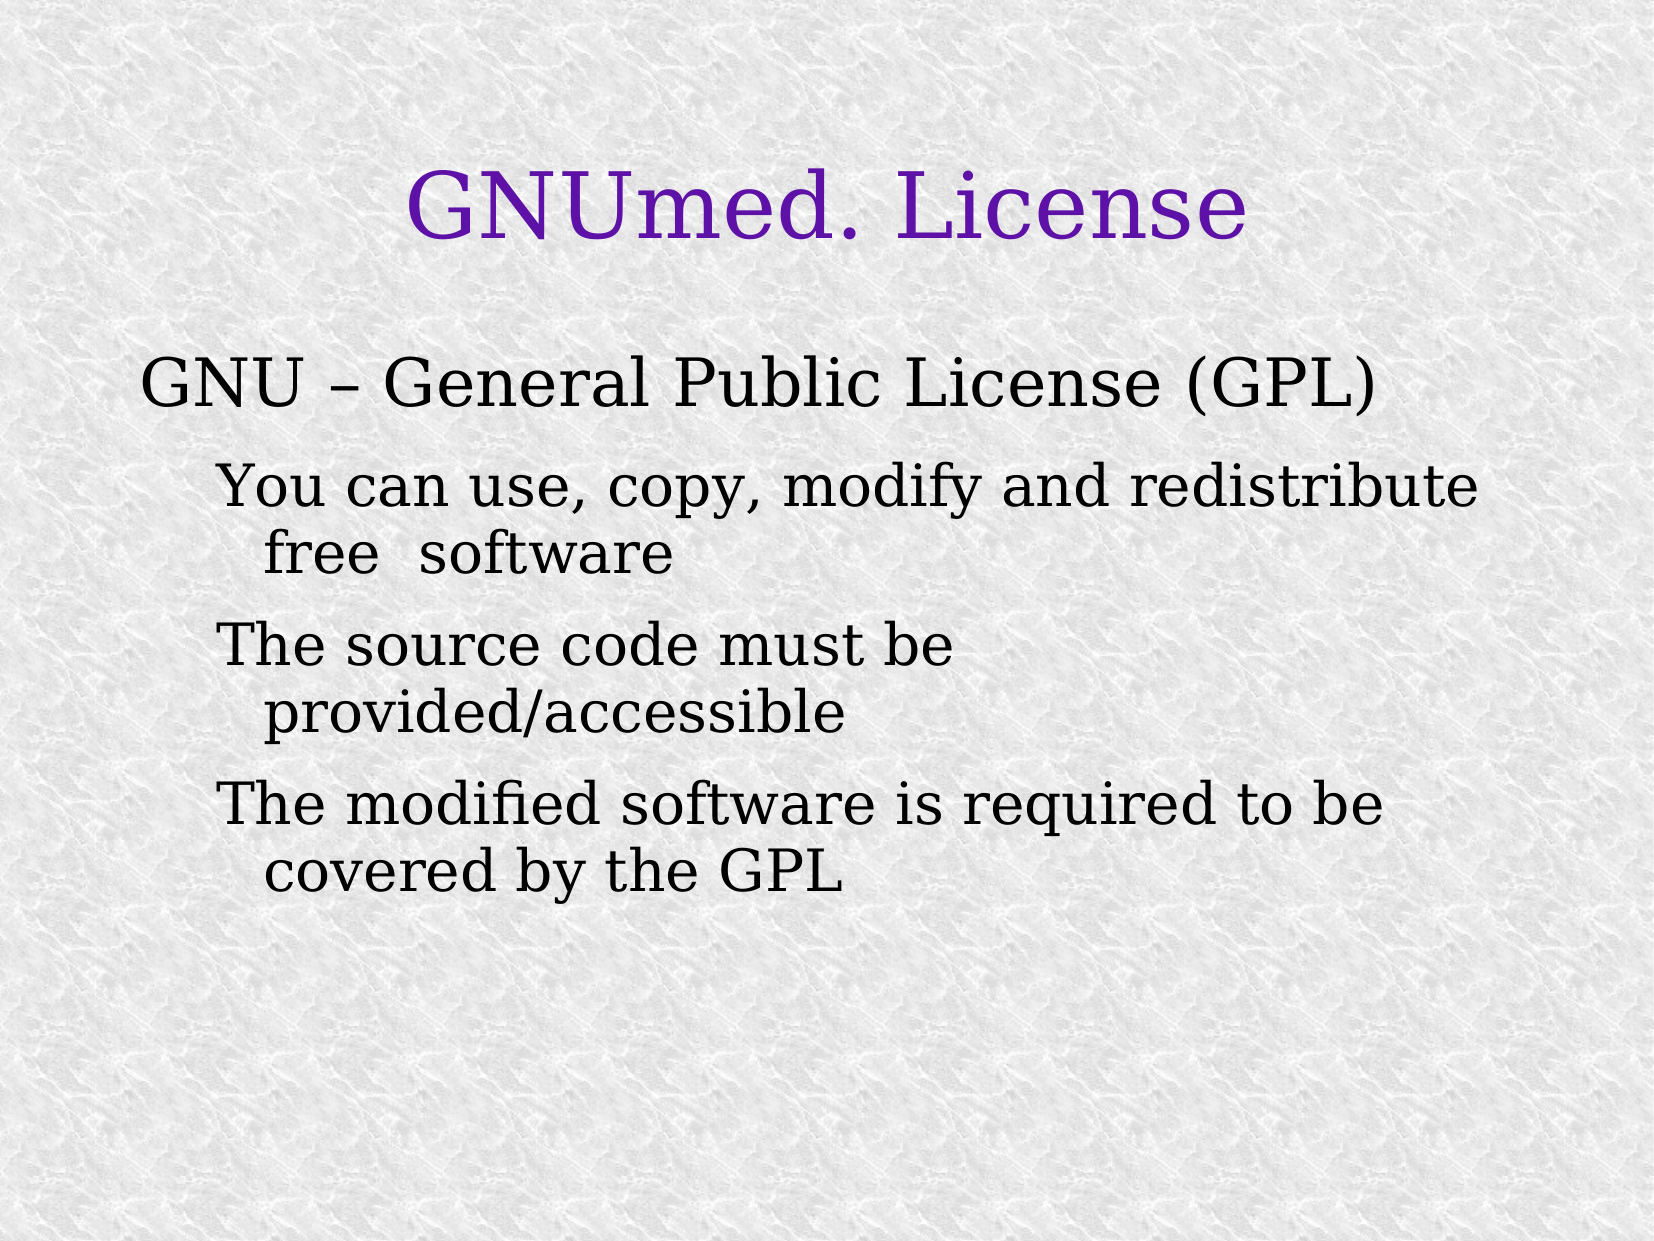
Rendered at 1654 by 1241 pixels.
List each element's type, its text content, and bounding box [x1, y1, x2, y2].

list GNU – General Public License (GPL) You can use, copy, modify and redistribute free software The source code must be provided/accessible The modified software is required to be covered by the GPL [121, 344, 1534, 1127]
title GNUmed. License [121, 102, 1534, 311]
picture [0, 0, 1654, 1241]
